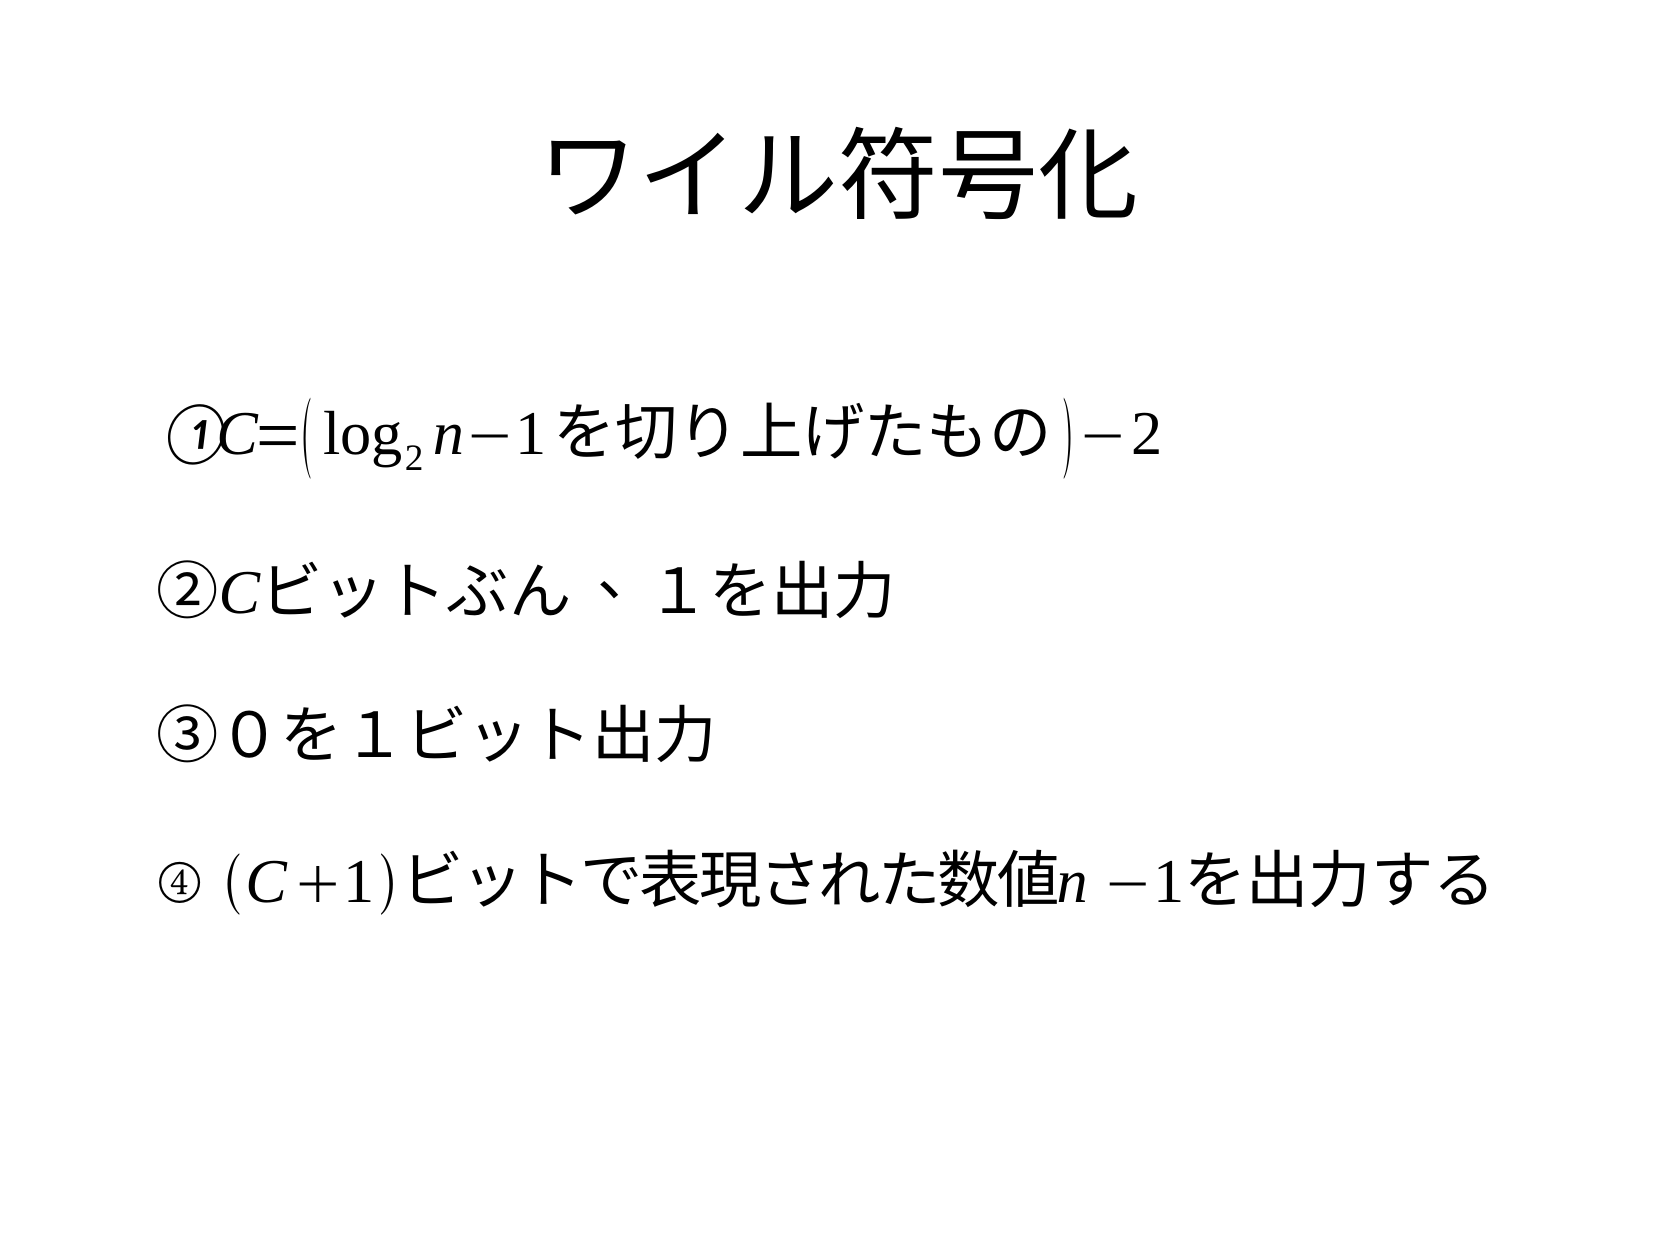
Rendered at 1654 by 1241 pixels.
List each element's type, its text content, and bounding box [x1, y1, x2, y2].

text_box ワイル符号化 [523, 88, 1130, 204]
chart [150, 395, 1504, 917]
